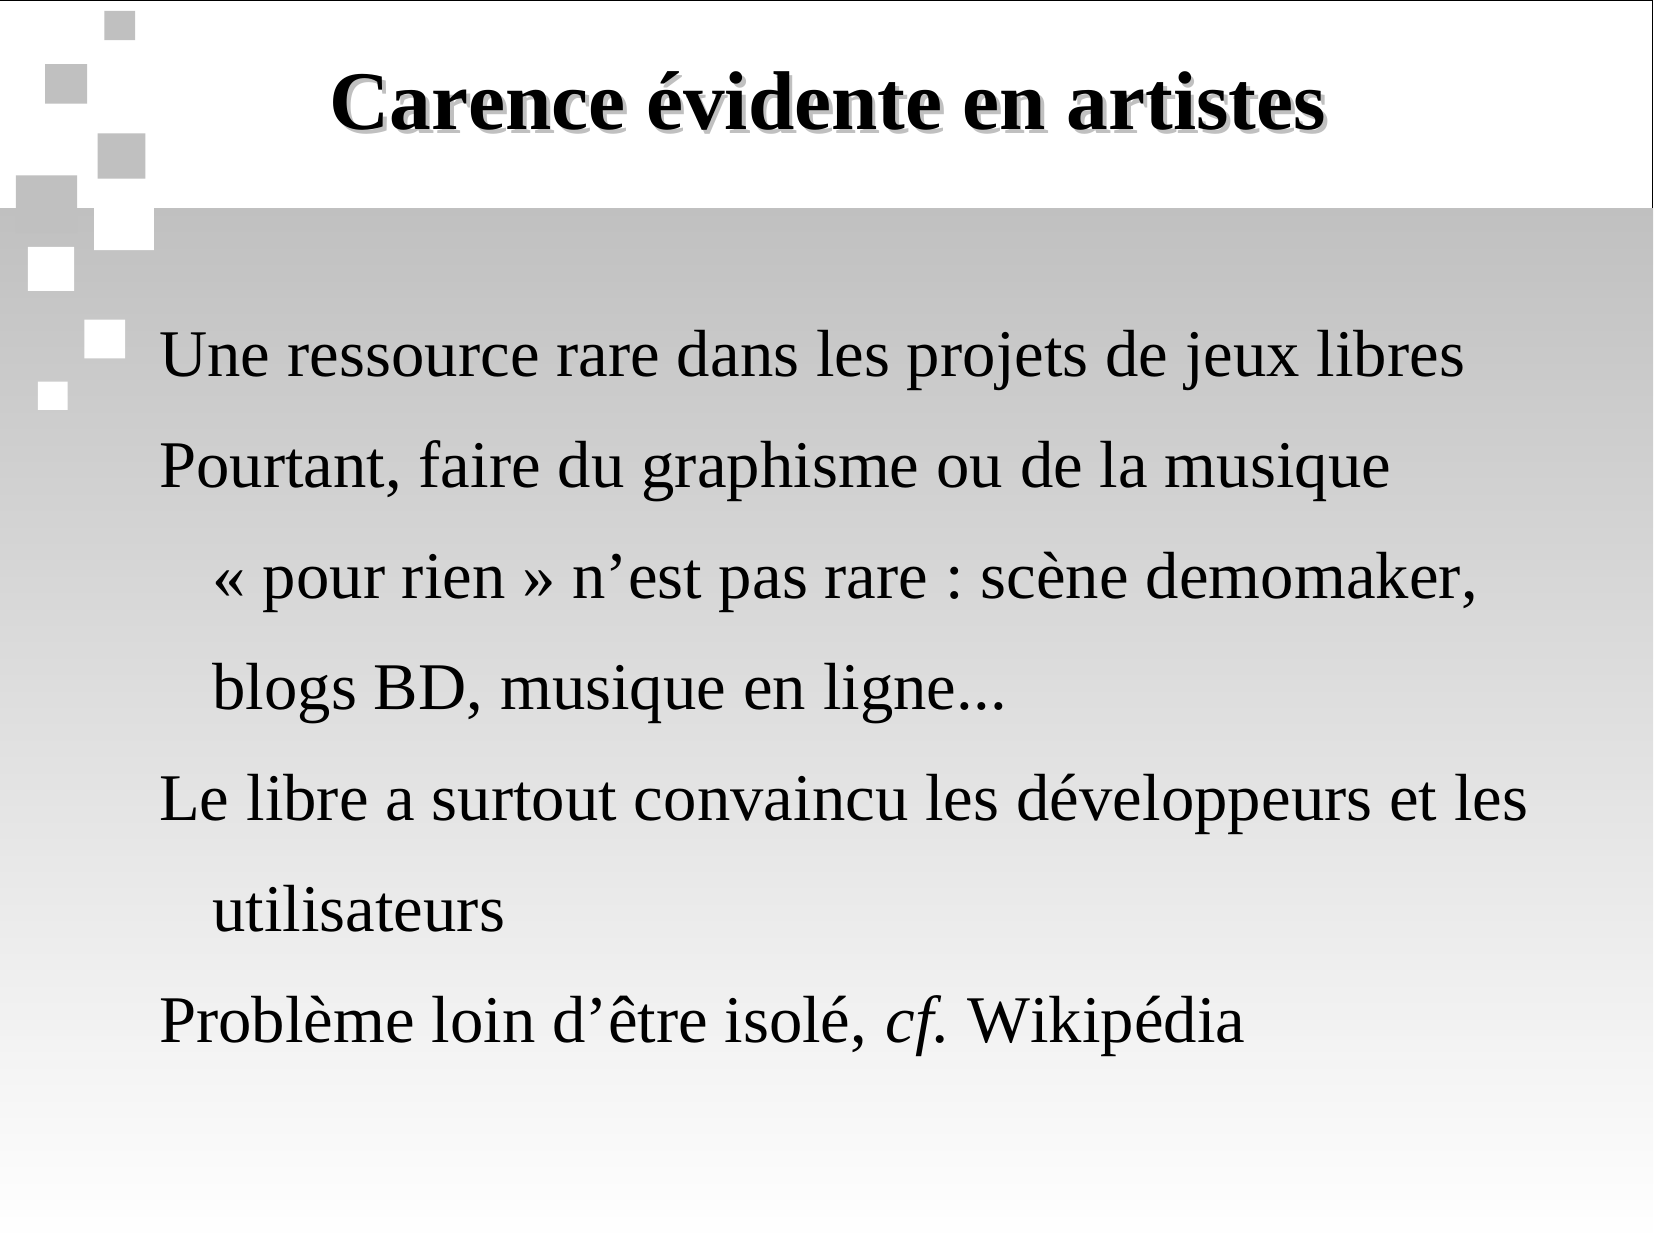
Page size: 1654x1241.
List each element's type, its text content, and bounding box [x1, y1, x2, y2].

list Une ressource rare dans les projets de jeux libres Pourtant, faire du graphisme ou de la musique « pour rien » n’est pas rare : scène demomaker, blogs BD, musique en ligne... Le libre a surtout convaincu les développeurs et les utilisateurs Problème loin d’être isolé, cf. Wikipédia [141, 279, 1532, 1183]
title Carence évidente en artistes [90, 0, 1567, 204]
